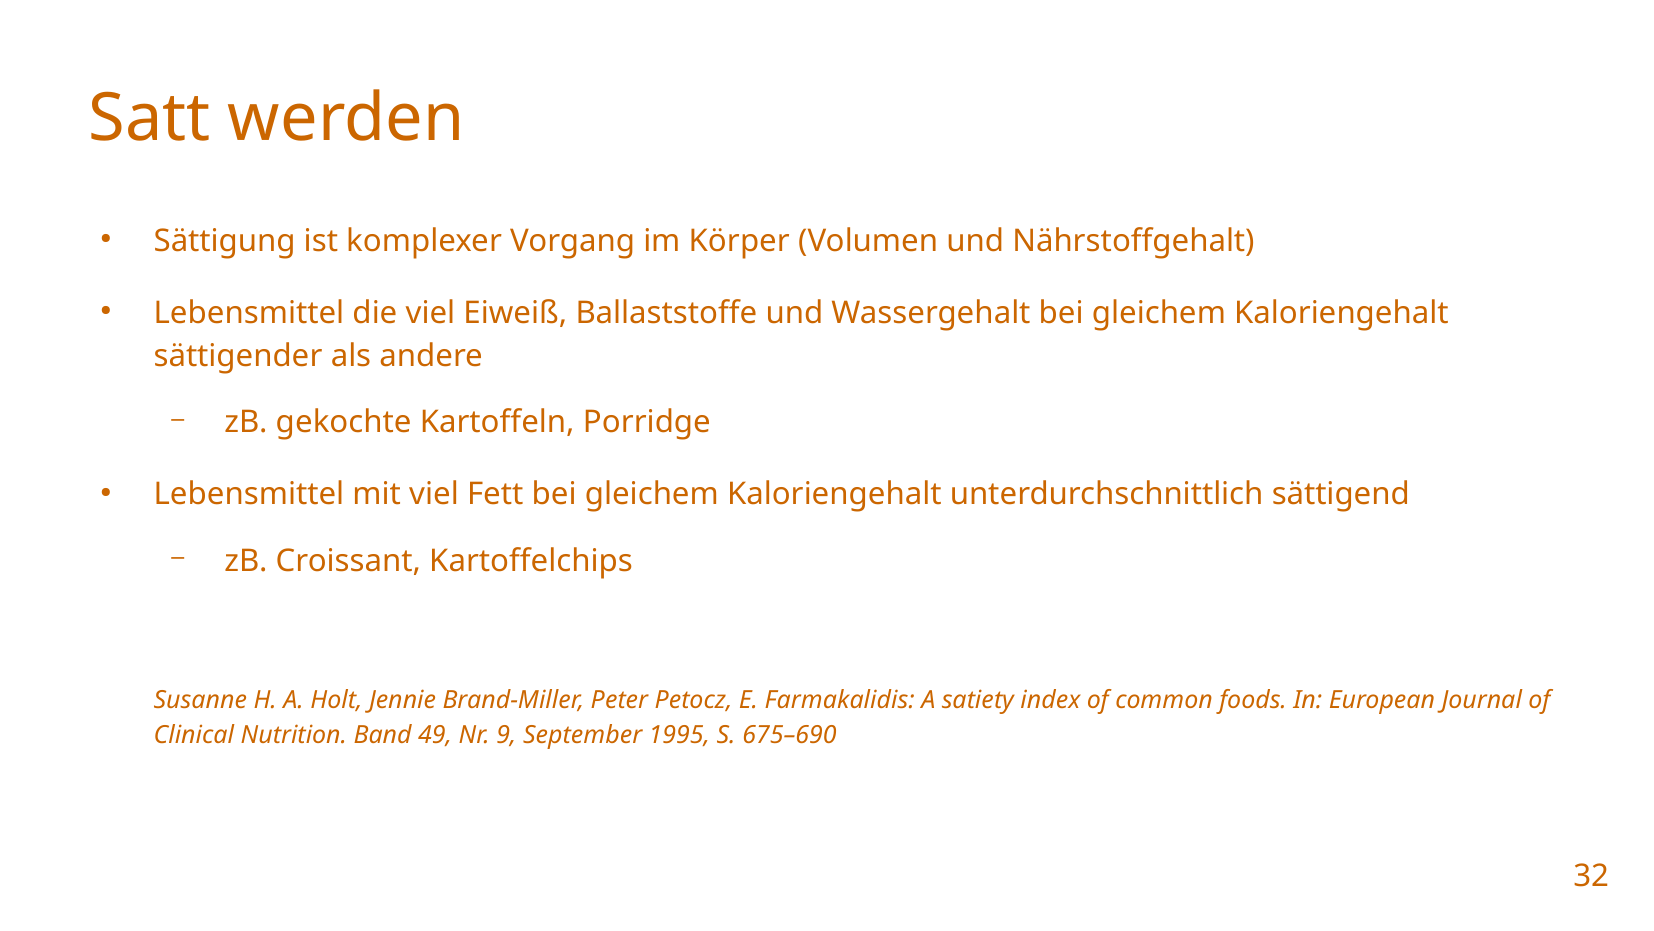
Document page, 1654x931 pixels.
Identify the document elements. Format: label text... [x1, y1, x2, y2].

title Satt werden [88, 37, 1489, 193]
list Sättigung ist komplexer Vorgang im Körper (Volumen und Nährstoffgehalt) Lebensmittel die viel Eiweiß, Ballaststoffe und Wassergehalt bei gleichem Kaloriengehalt sättigender als andere zB. gekochte Kartoffeln, Porridge Lebensmittel mit viel Fett bei gleichem Kaloriengehalt unterdurchschnittlich sättigend zB. Croissant, Kartoffelchips Susanne H. A. Holt, Jennie Brand-Miller, Peter Petocz, E. Farmakalidis: A satiety index of common foods. In: European Journal of Clinical Nutrition. Band 49, Nr. 9, September 1995, S. 675–690 [82, 217, 1571, 758]
